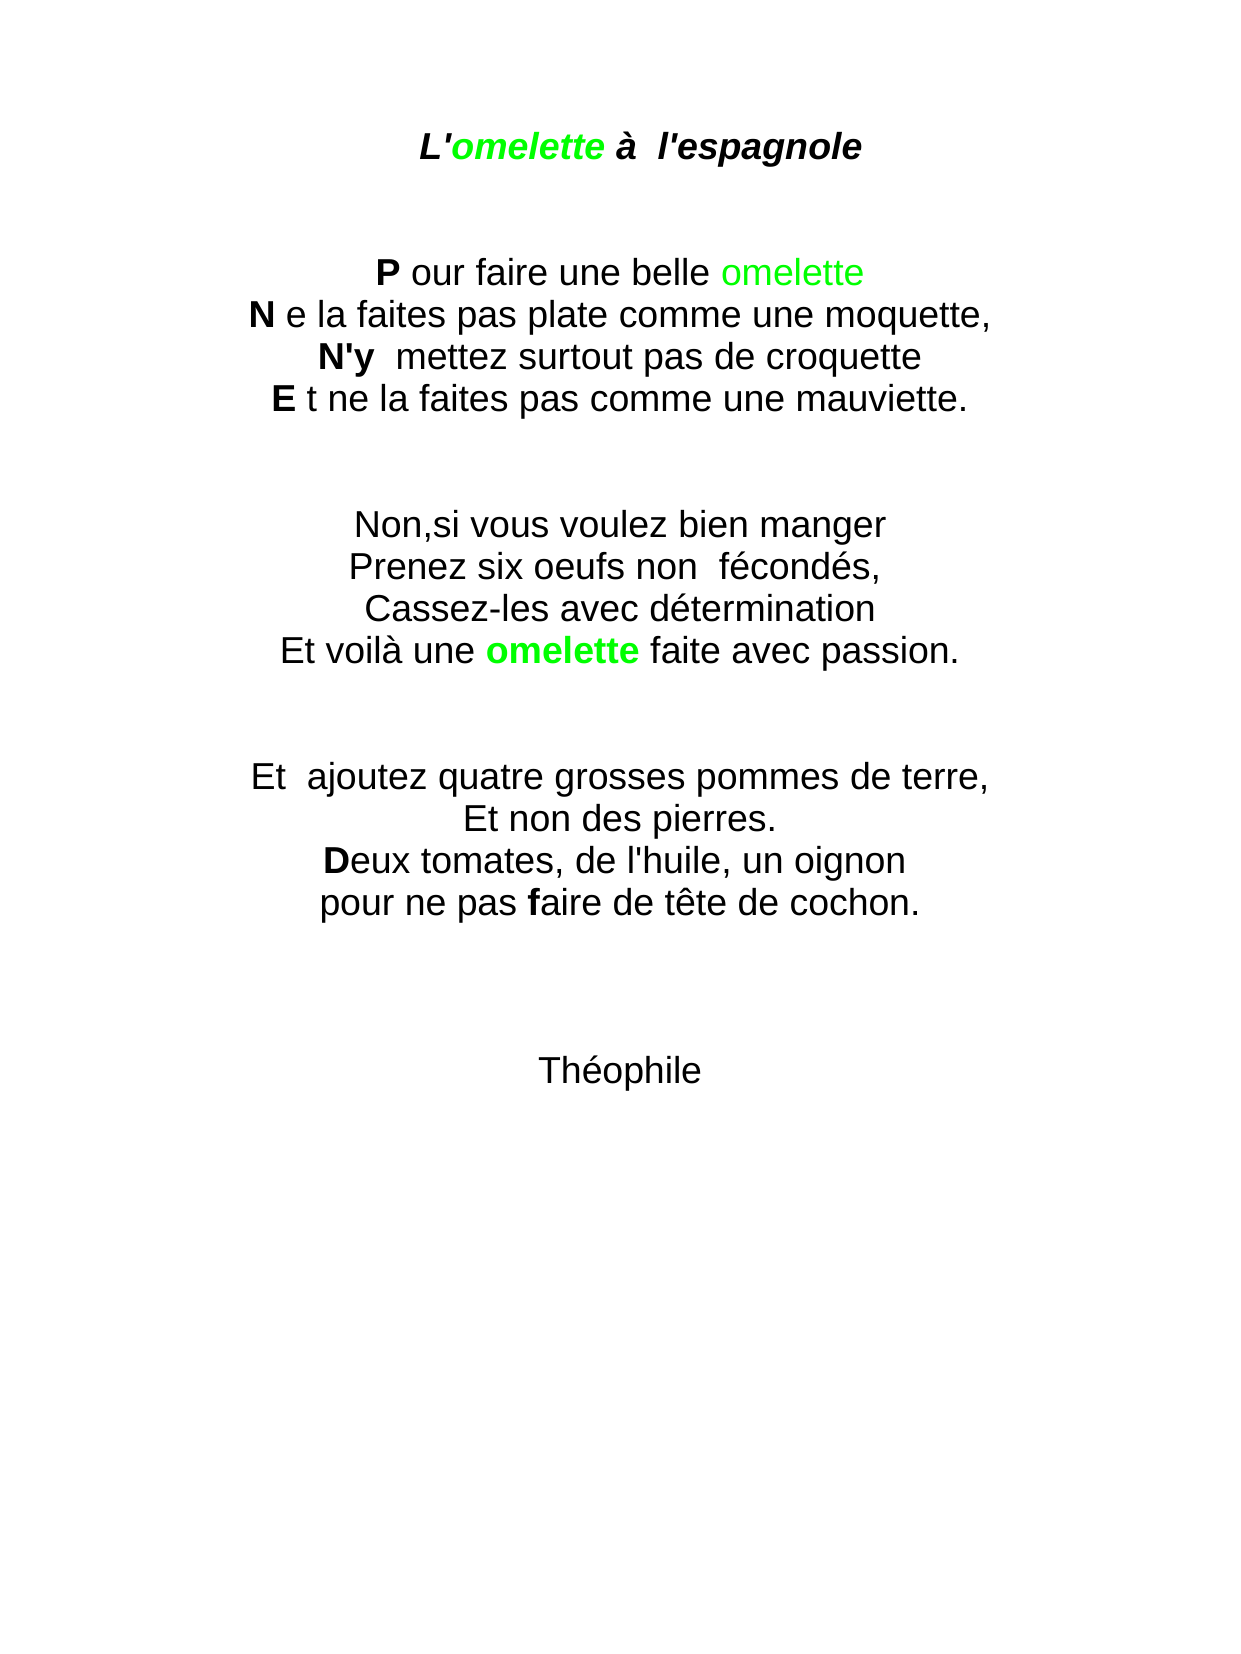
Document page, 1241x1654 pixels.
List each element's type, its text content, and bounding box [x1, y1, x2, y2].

text_box L'omelette à l'espagnole P our faire une belle omelette N e la faites pas plate comme une moquette, N'y mettez surtout pas de croquette E t ne la faites pas comme une mauviette. Non,si vous voulez bien manger Prenez six oeufs non fécondés, Cassez-les avec détermination Et voilà une omelette faite avec passion. Et ajoutez quatre grosses pommes de terre, Et non des pierres. Deux tomates, de l'huile, un oignon pour ne pas faire de tête de cochon. Théophile [206, 118, 1034, 1166]
